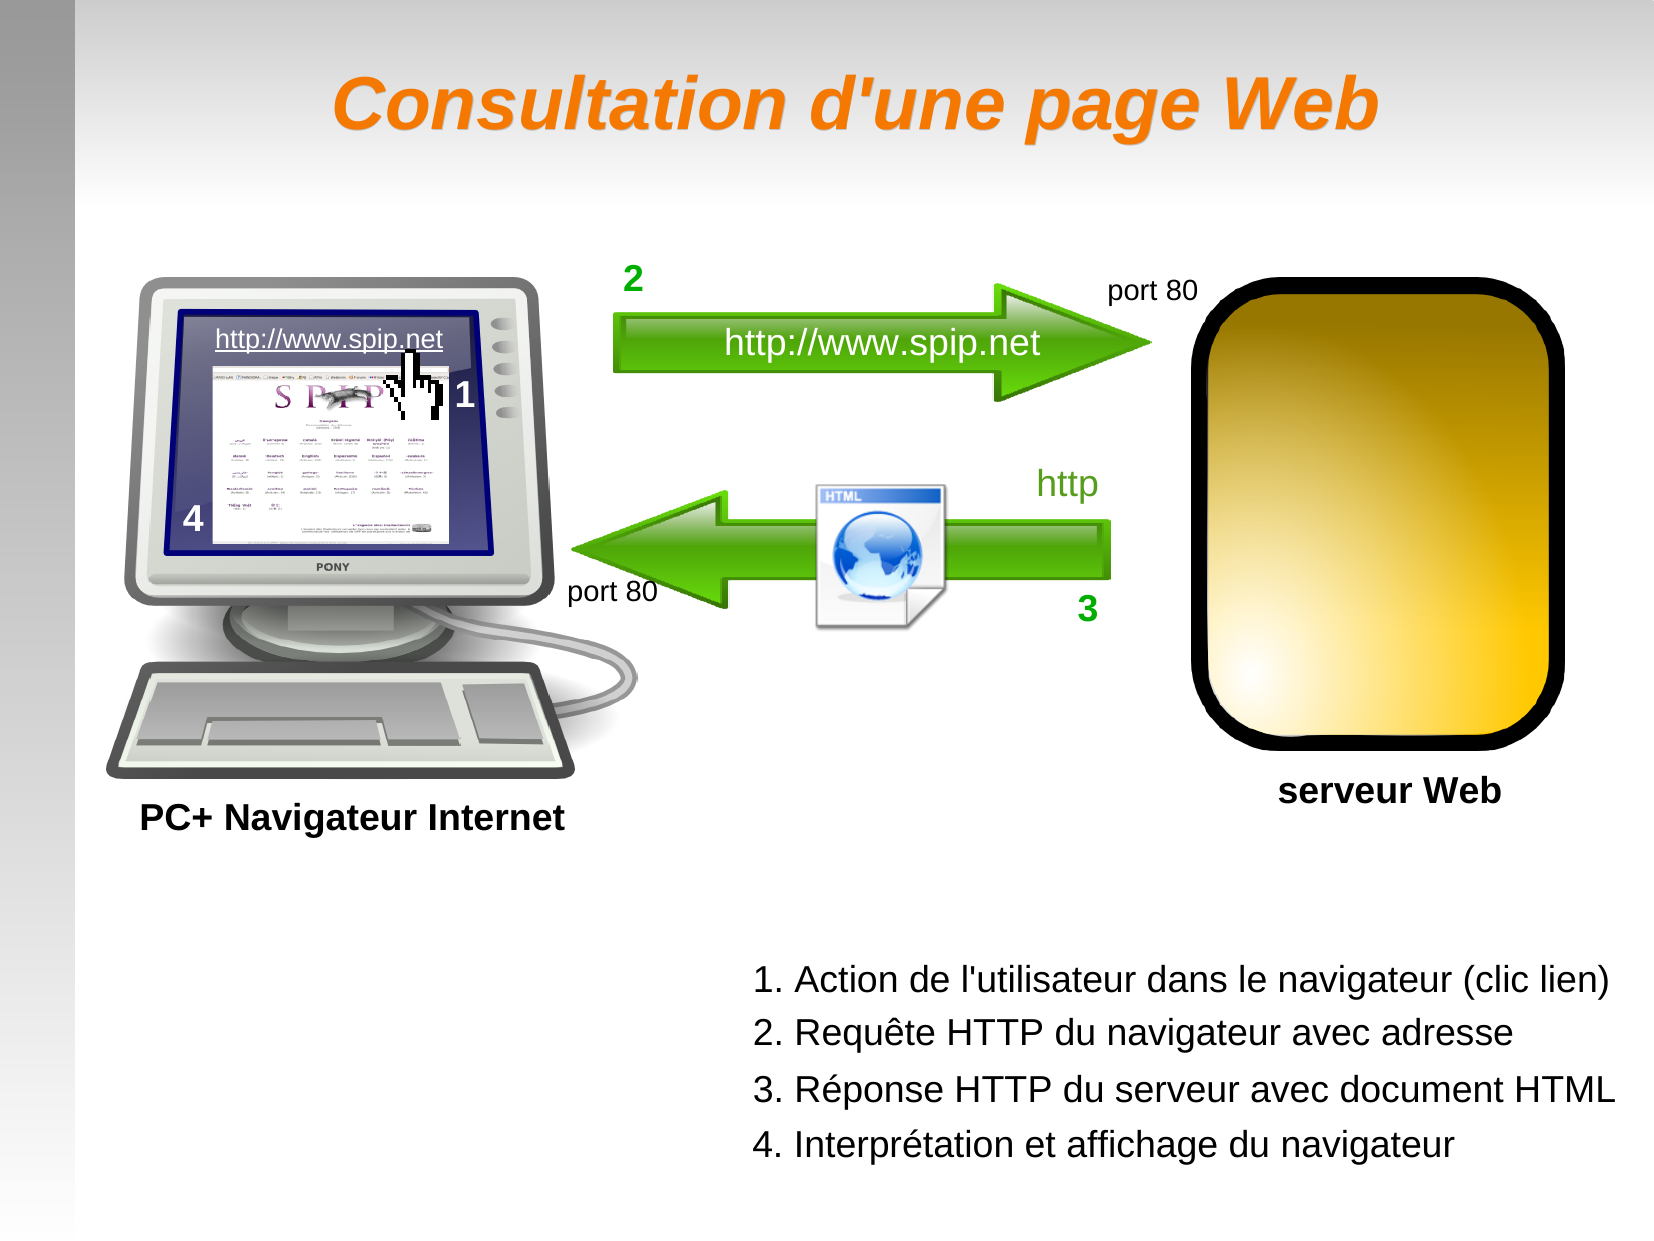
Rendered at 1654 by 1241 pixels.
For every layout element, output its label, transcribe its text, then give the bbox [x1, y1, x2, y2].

text_box 4 [168, 490, 219, 554]
text_box 4. Interprétation et affichage du navigateur [737, 1116, 1471, 1178]
text_box PC+ Navigateur Internet [124, 789, 581, 853]
text_box 2. Requête HTTP du navigateur avec adresse [738, 1003, 1625, 1060]
text_box 1. Action de l'utilisateur dans le navigateur (clic lien) [738, 950, 1654, 1013]
text_box port 80 [1092, 266, 1214, 318]
text_box 1 [439, 366, 491, 430]
text_box 2 [608, 249, 659, 313]
text_box http [1021, 454, 1114, 517]
text_box serveur Web [1262, 761, 1518, 836]
text_box 3. Réponse HTTP du serveur avec document HTML [738, 1060, 1654, 1123]
picture [106, 277, 1152, 780]
picture [1191, 277, 1565, 751]
text_box 3 [1062, 580, 1114, 644]
title Consultation d'une page Web [58, 0, 1654, 208]
text_box port 80 [552, 567, 674, 619]
text_box http://www.spip.net [155, 316, 502, 378]
